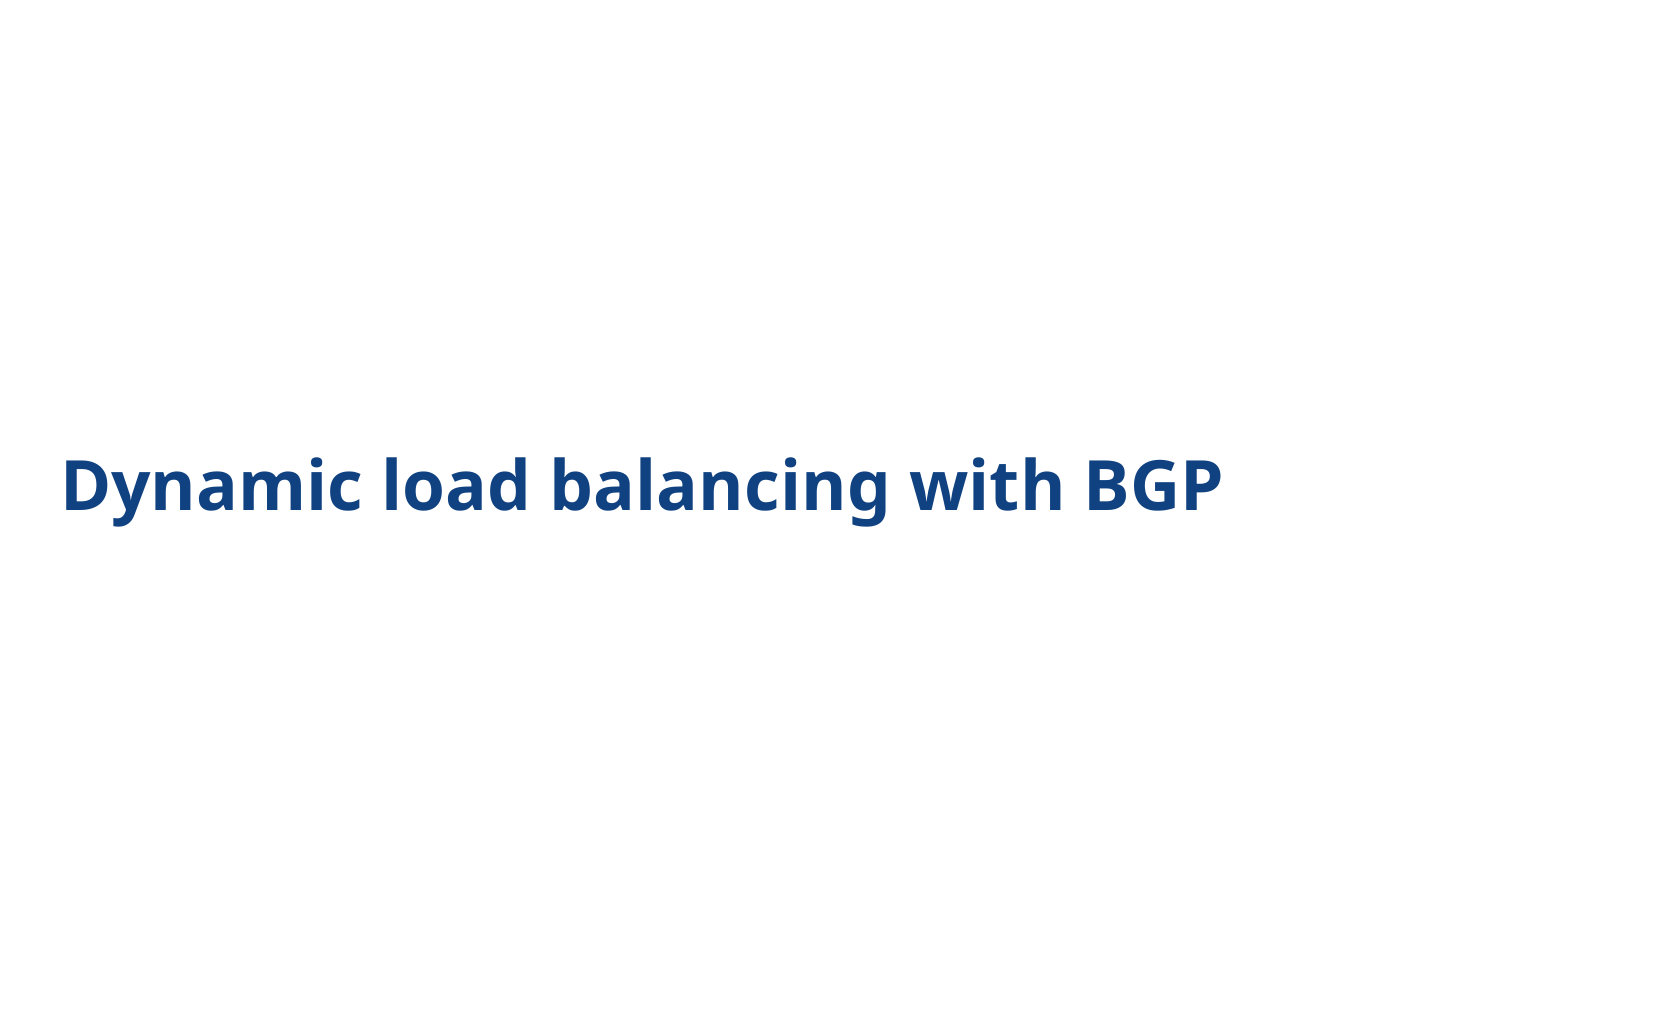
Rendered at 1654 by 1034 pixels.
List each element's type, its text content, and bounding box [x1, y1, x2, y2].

title Dynamic load balancing with BGP [60, 408, 1528, 559]
